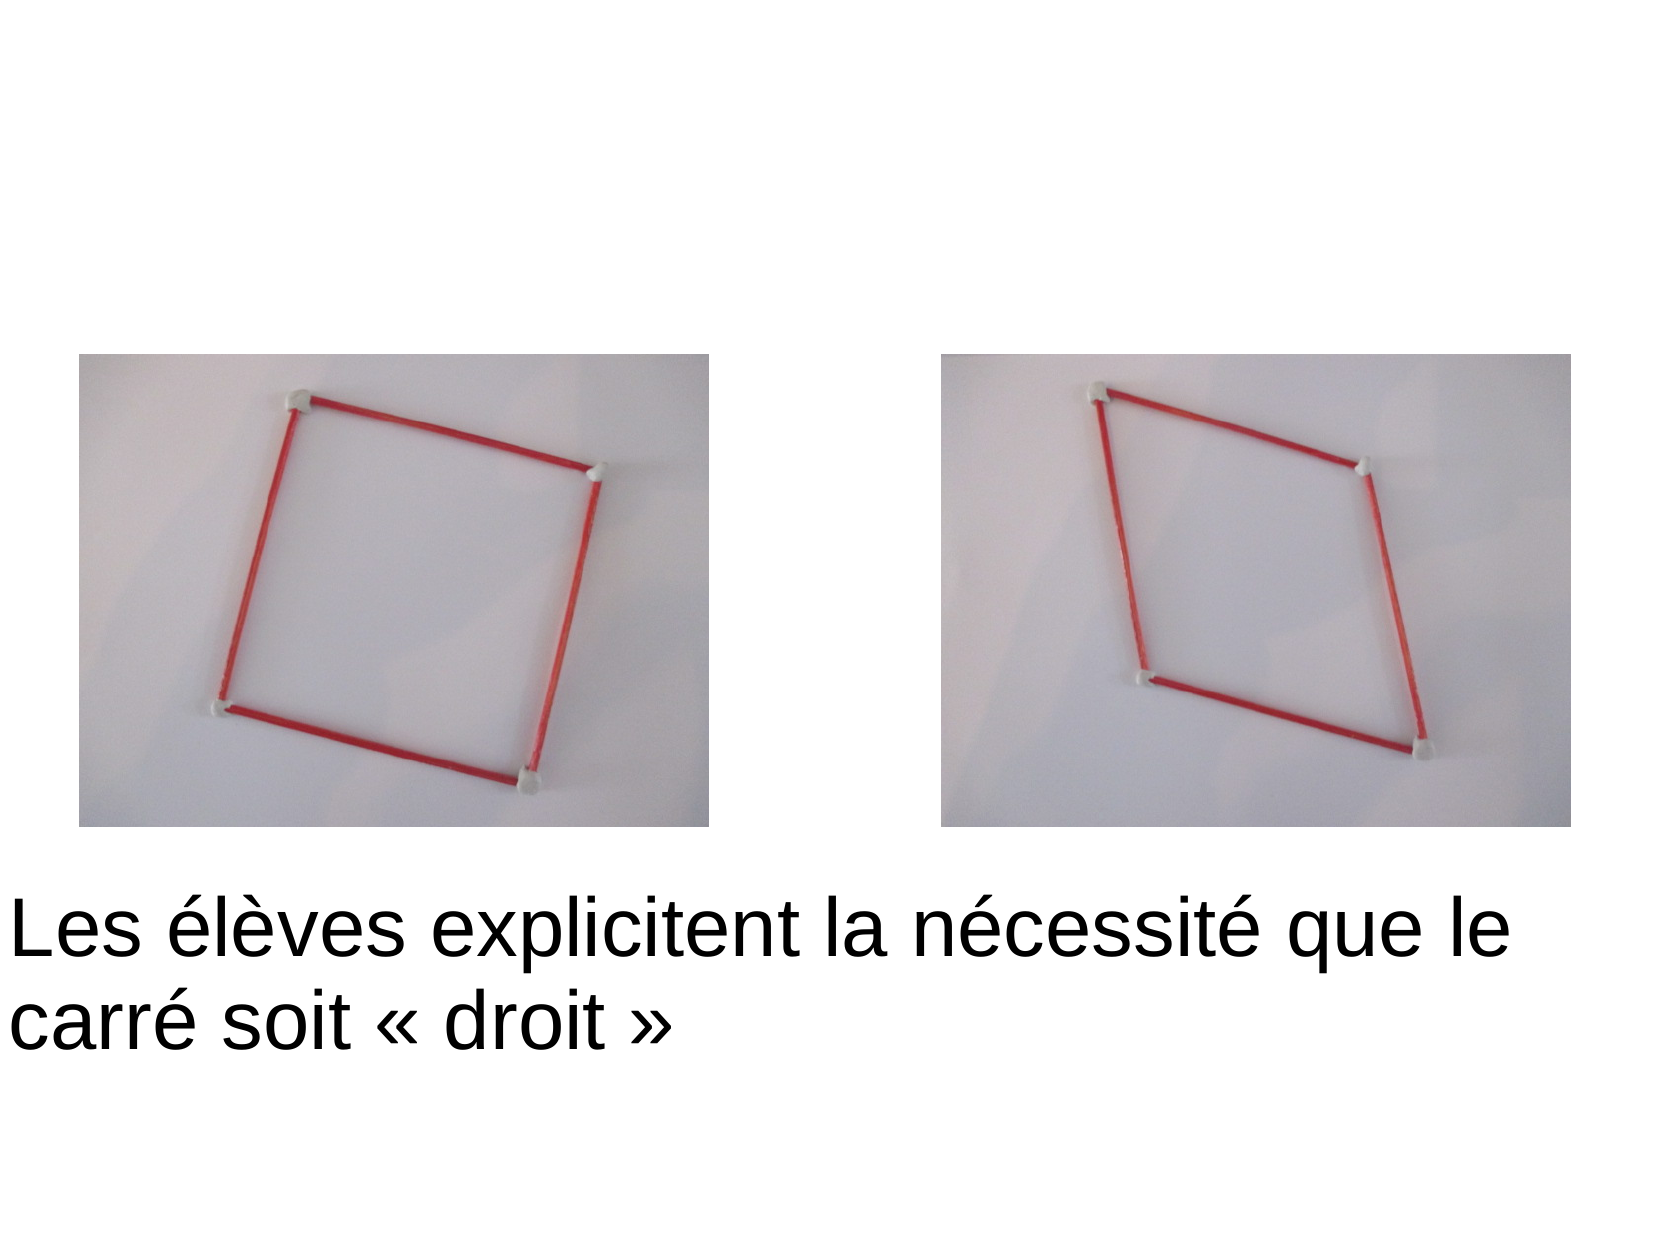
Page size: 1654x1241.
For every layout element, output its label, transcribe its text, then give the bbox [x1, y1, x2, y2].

picture [941, 354, 1571, 827]
picture [79, 354, 709, 827]
text_box Les élèves explicitent la nécessité que le carré soit « droit » [0, 874, 1654, 1241]
